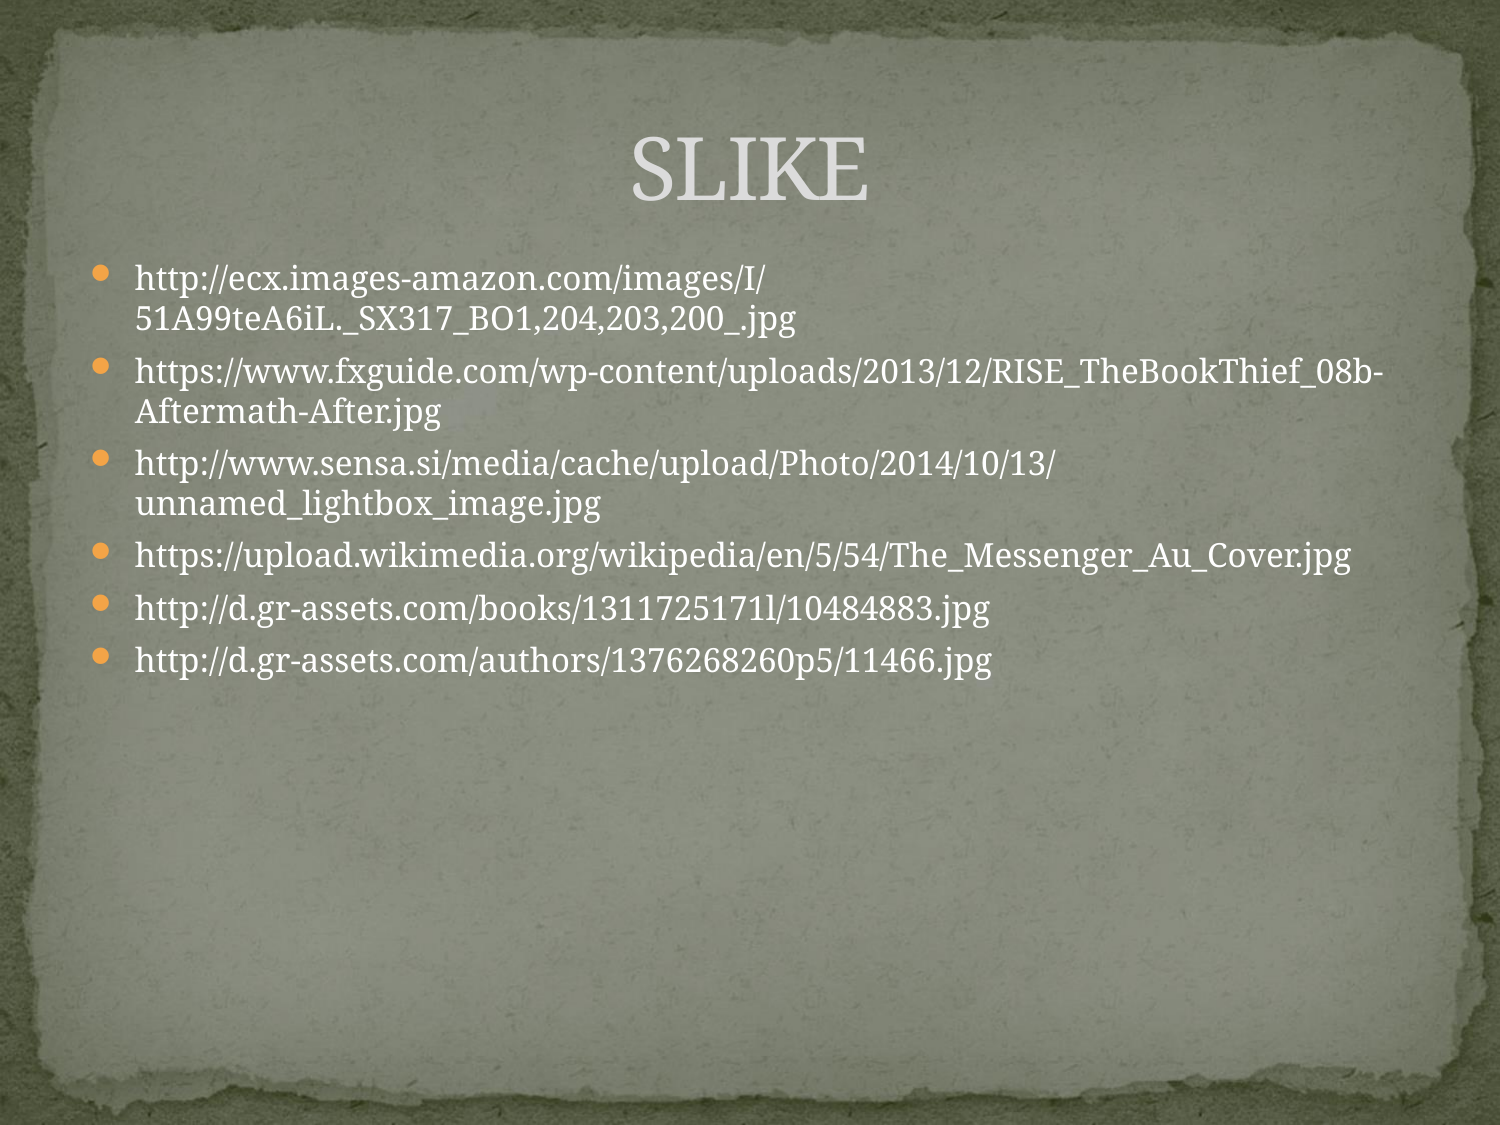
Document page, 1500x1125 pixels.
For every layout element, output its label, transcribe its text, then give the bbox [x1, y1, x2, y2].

picture [0, 0, 1500, 1125]
title SLIKE [75, 24, 1425, 225]
list http://ecx.images-amazon.com/images/I/51A99teA6iL._SX317_BO1,204,203,200_.jpg https://www.fxguide.com/wp-content/uploads/2013/12/RISE_TheBookThief_08b-Aftermath-After.jpg http://www.sensa.si/media/cache/upload/Photo/2014/10/13/unnamed_lightbox_image.jpg https://upload.wikimedia.org/wikipedia/en/5/54/The_Messenger_Au_Cover.jpg http://d.gr-assets.com/books/1311725171l/10484883.jpg http://d.gr-assets.com/authors/1376268260p5/11466.jpg [75, 249, 1425, 1000]
